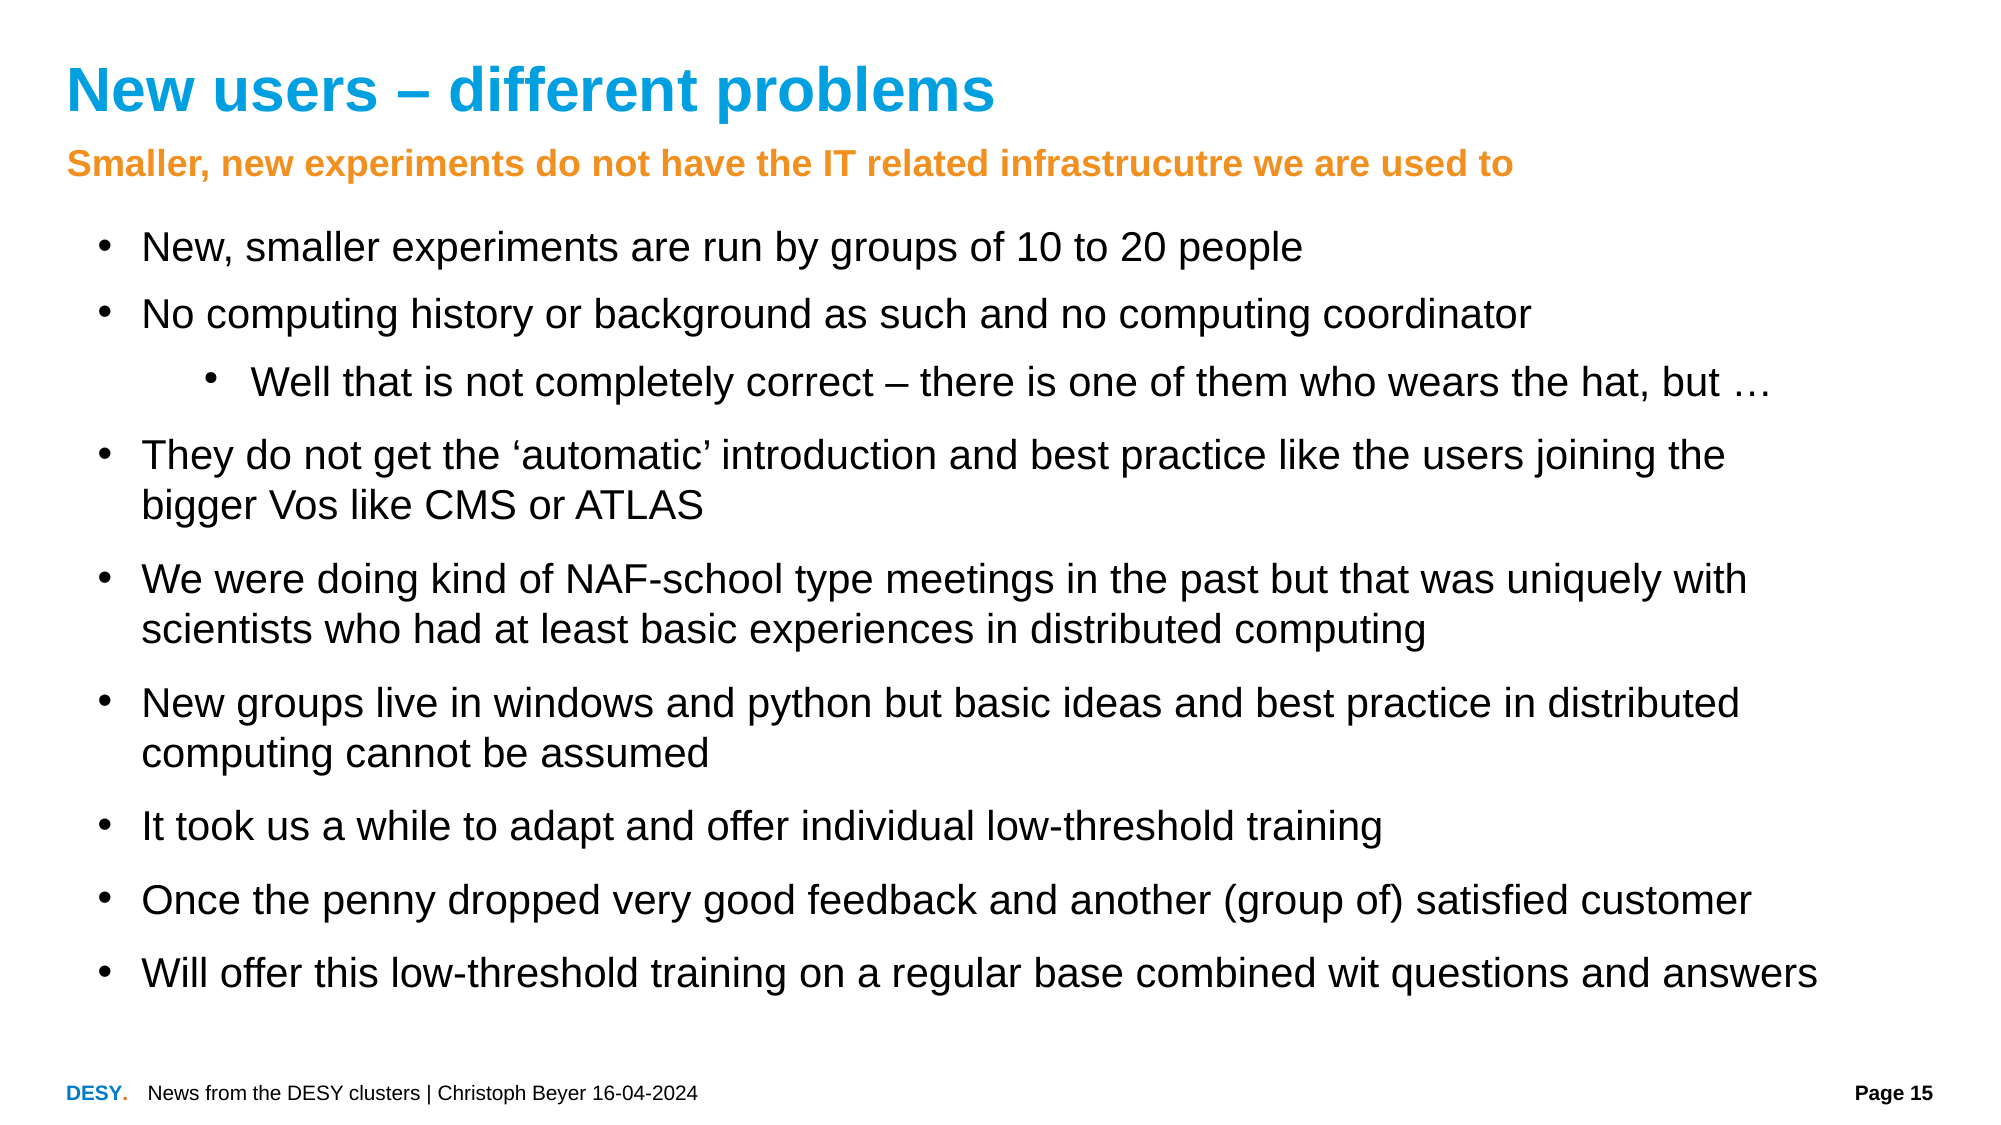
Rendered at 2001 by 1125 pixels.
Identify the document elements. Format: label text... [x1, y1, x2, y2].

list New, smaller experiments are run by groups of 10 to 20 people No computing history or background as such and no computing coordinator Well that is not completely correct – there is one of them who wears the hat, but … They do not get the ‘automatic’ introduction and best practice like the users joining the bigger Vos like CMS or ATLAS We were doing kind of NAF-school type meetings in the past but that was uniquely with scientists who had at least basic experiences in distributed computing New groups live in windows and python but basic ideas and best practice in distributed computing cannot be assumed It took us a while to adapt and offer individual low-threshold training Once the penny dropped very good feedback and another (group of) satisfied customer Will offer this low-threshold training on a regular base combined wit questions and answers [38, 219, 1831, 1042]
title New users – different problems [66, 57, 1933, 132]
list Smaller, new experiments do not have the IT related infrastrucutre we are used to [66, 134, 1933, 197]
text_box News from the DESY clusters | Christoph Beyer 16-04-2024 [147, 1079, 1780, 1111]
